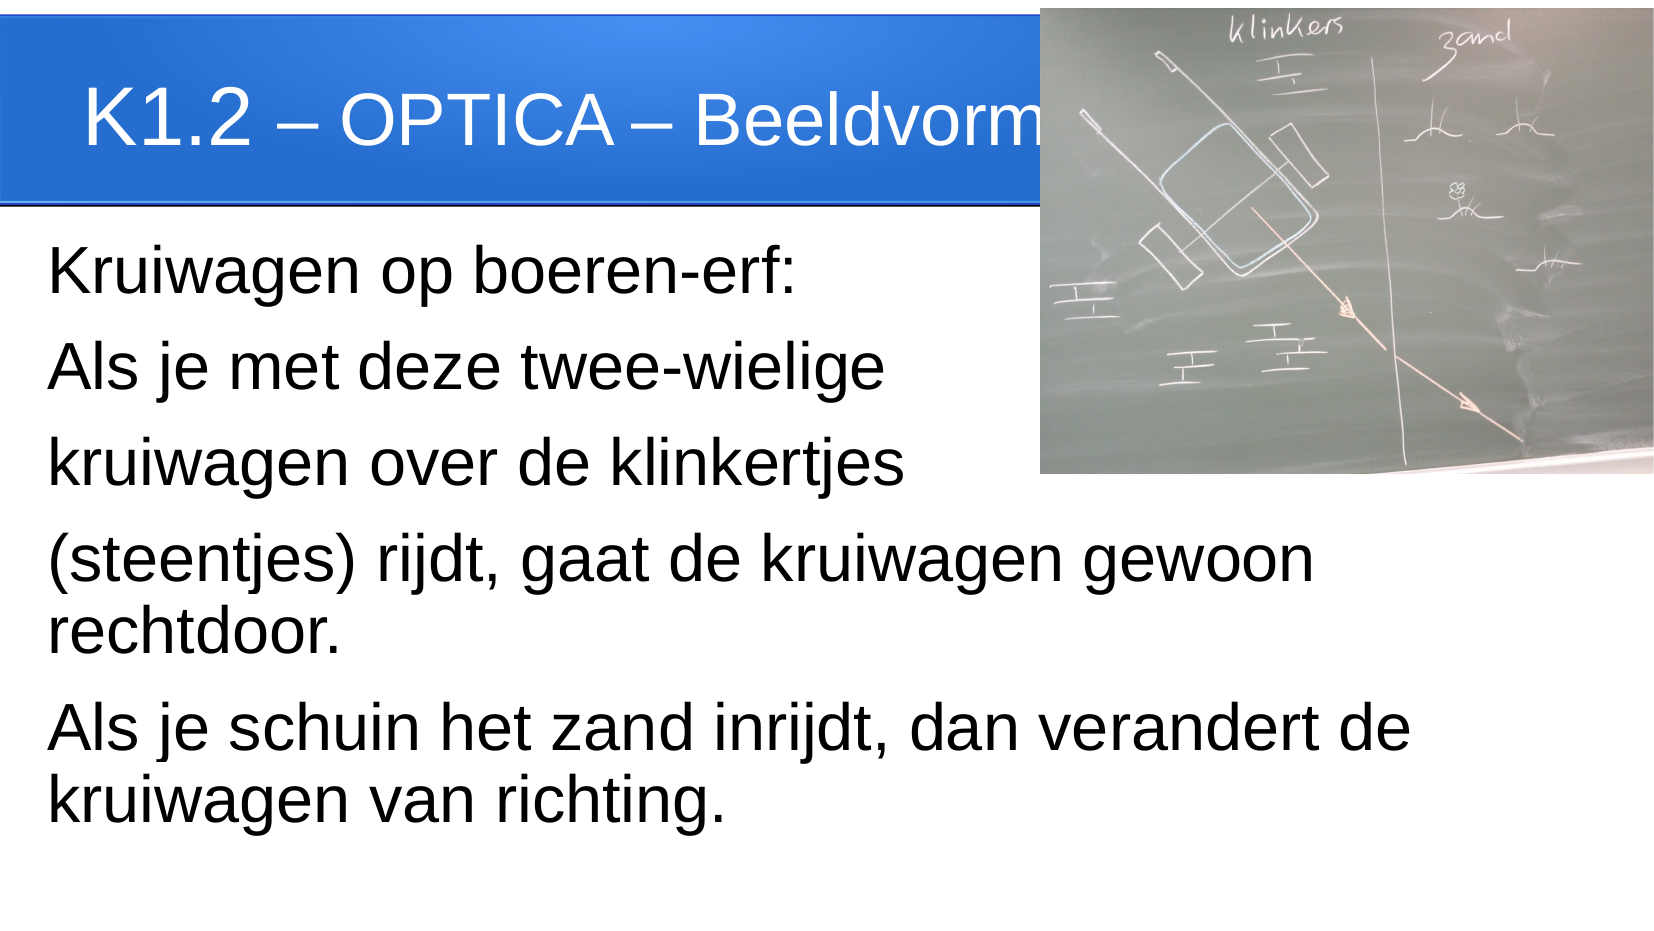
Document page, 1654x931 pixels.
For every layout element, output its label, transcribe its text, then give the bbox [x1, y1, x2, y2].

picture [1040, 8, 1654, 474]
subtitle Kruiwagen op boeren-erf: Als je met deze twee-wielige kruiwagen over de klinkertjes (steentjes) rijdt, gaat de kruiwagen gewoon rechtdoor. Als je schuin het zand inrijdt, dan verandert de kruiwagen van richting. [47, 236, 1607, 922]
title K1.2 – OPTICA – Beeldvorming [82, 35, 1040, 189]
